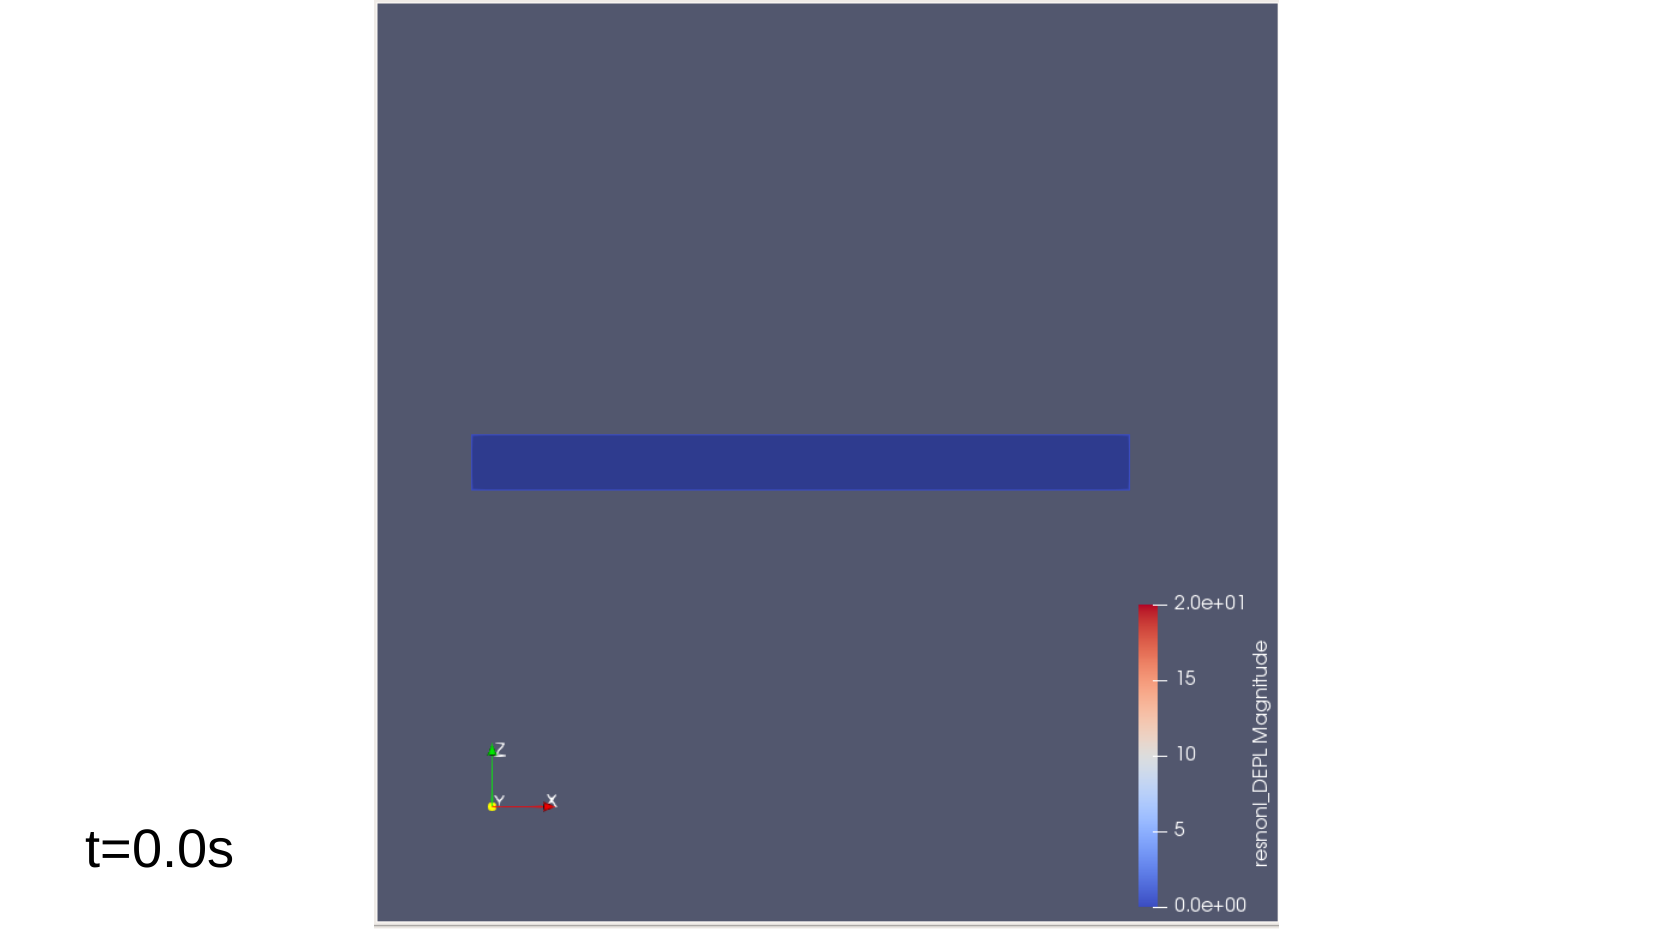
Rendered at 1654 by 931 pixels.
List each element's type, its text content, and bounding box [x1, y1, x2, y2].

picture [374, 0, 1279, 931]
text_box t=0.0s [70, 810, 355, 910]
